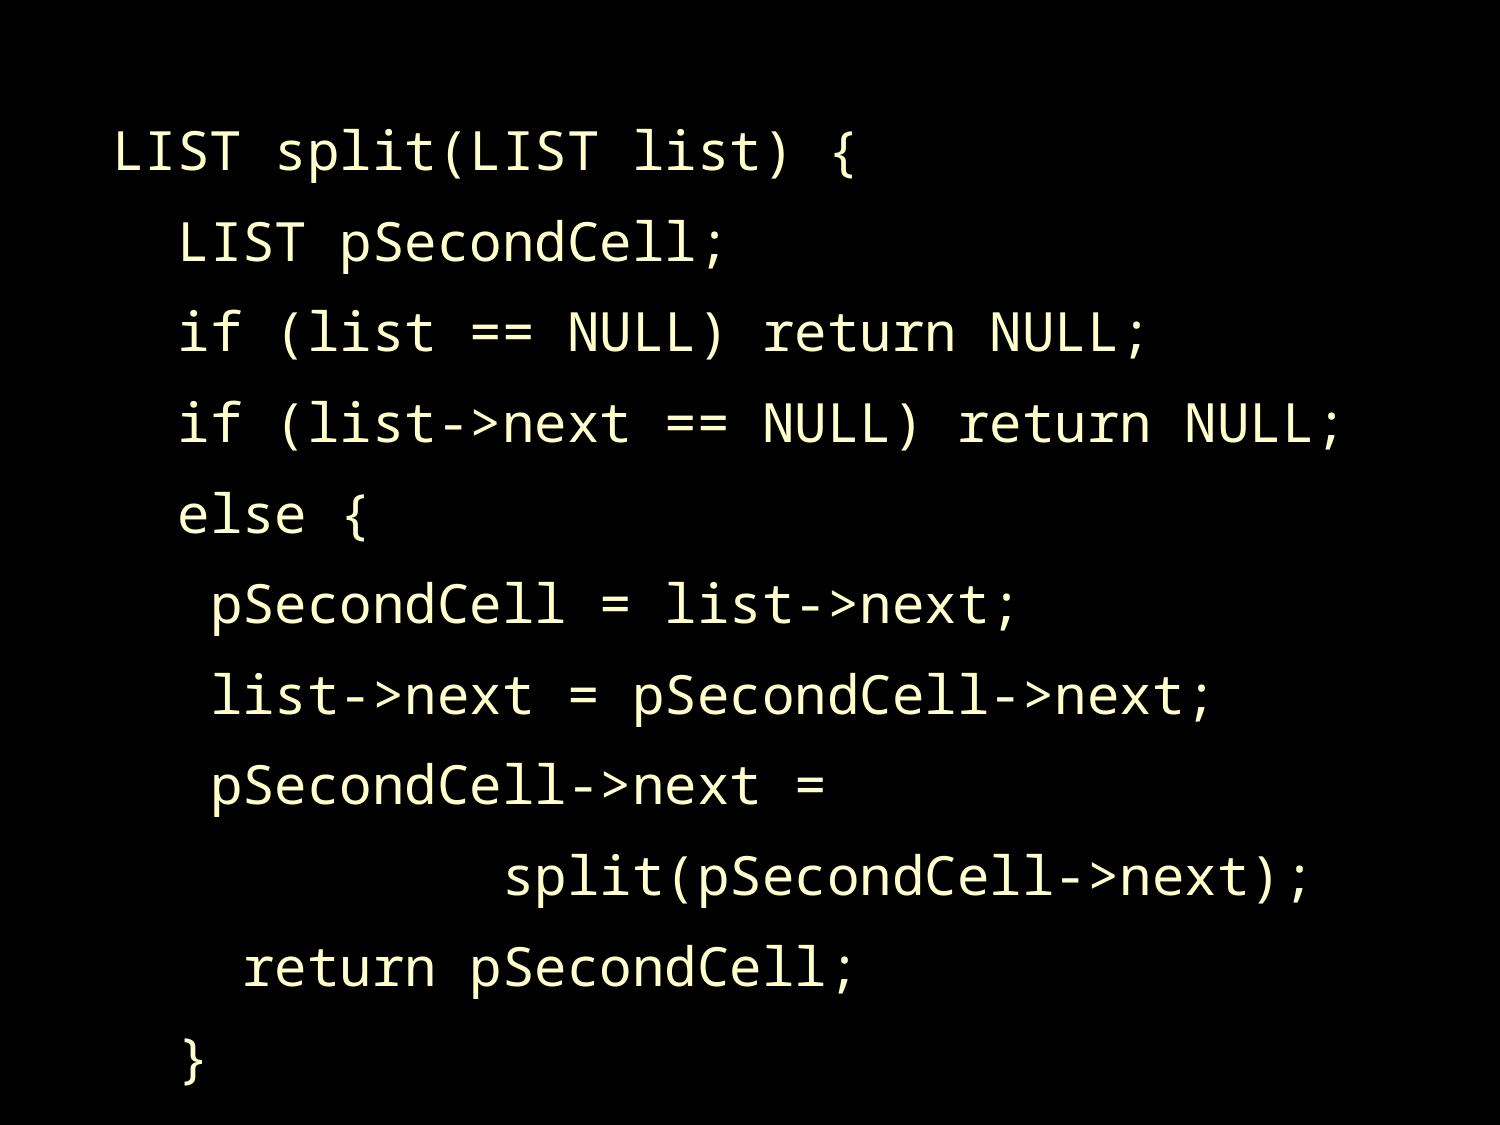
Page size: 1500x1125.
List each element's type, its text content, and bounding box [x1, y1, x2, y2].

list LIST split(LIST list) { LIST pSecondCell; if (list == NULL) return NULL; if (list->next == NULL) return NULL; else { pSecondCell = list->next; list->next = pSecondCell->next; pSecondCell->next = split(pSecondCell->next); return pSecondCell; } } [112, 112, 1426, 1052]
